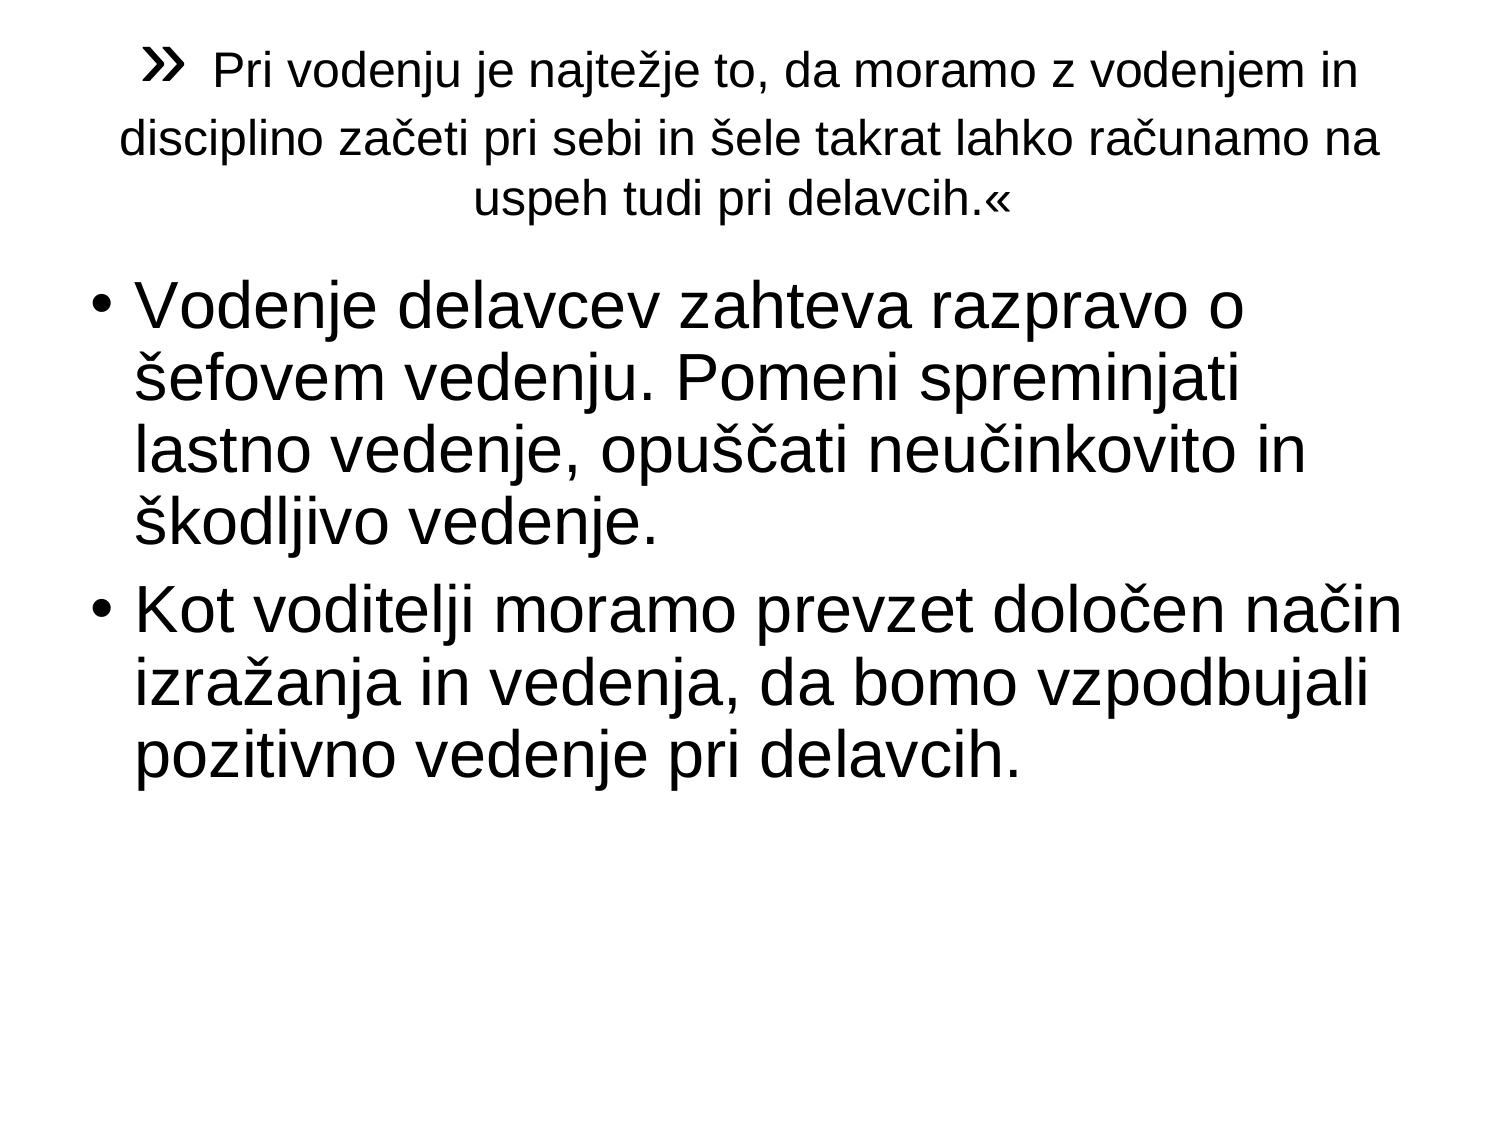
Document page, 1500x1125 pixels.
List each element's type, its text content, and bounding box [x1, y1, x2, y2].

list Vodenje delavcev zahteva razpravo o šefovem vedenju. Pomeni spreminjati lastno vedenje, opuščati neučinkovito in škodljivo vedenje. Kot voditelji moramo prevzet določen način izražanja in vedenja, da bomo vzpodbujali pozitivno vedenje pri delavcih. [74, 262, 1421, 1002]
title » Pri vodenju je najtežje to, da moramo z vodenjem in disciplino začeti pri sebi in šele takrat lahko računamo na uspeh tudi pri delavcih.« [75, 0, 1426, 233]
